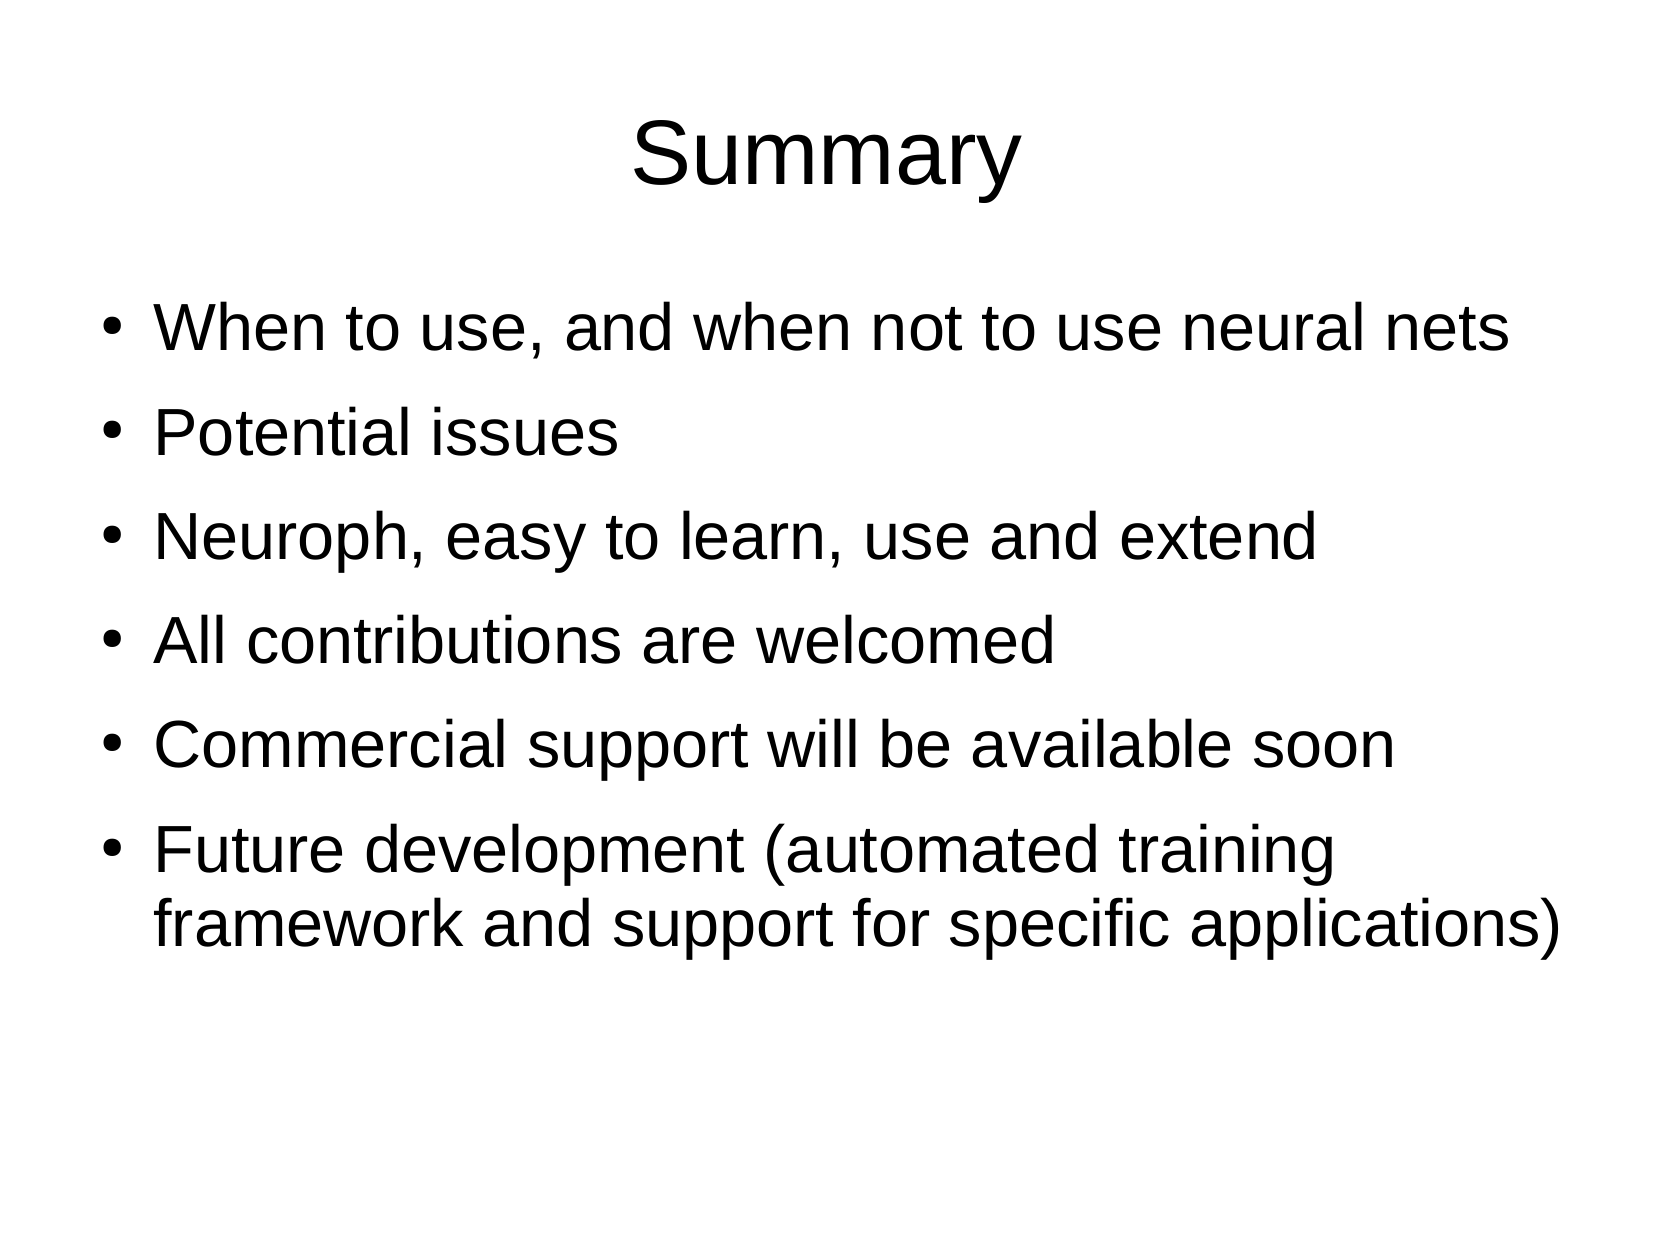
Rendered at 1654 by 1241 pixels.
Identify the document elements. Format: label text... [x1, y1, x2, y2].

list When to use, and when not to use neural nets Potential issues Neuroph, easy to learn, use and extend All contributions are welcomed Commercial support will be available soon Future development (automated training framework and support for specific applications) [82, 290, 1571, 1109]
title Summary [82, 49, 1571, 257]
